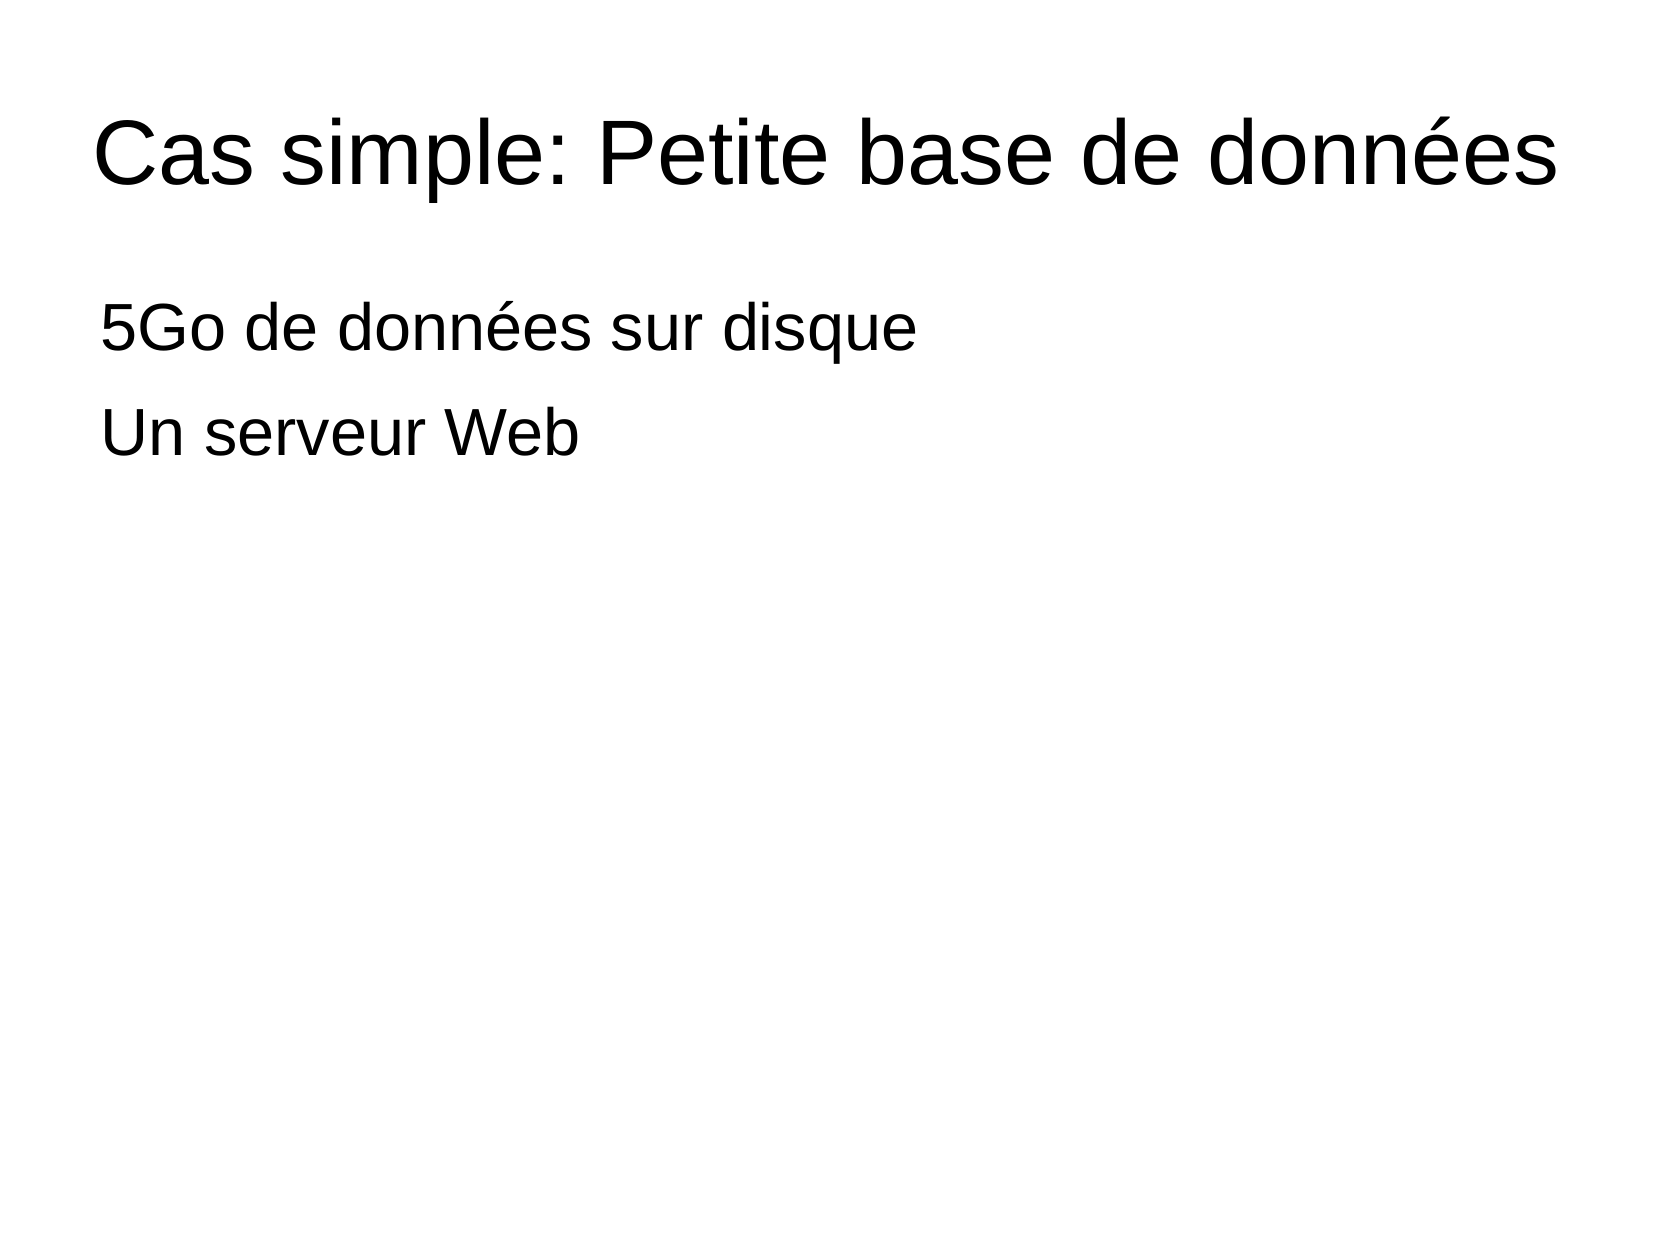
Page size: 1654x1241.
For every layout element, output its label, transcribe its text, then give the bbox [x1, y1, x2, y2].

list 5Go de données sur disque Un serveur Web [82, 290, 1571, 1094]
title Cas simple: Petite base de données [82, 56, 1571, 250]
